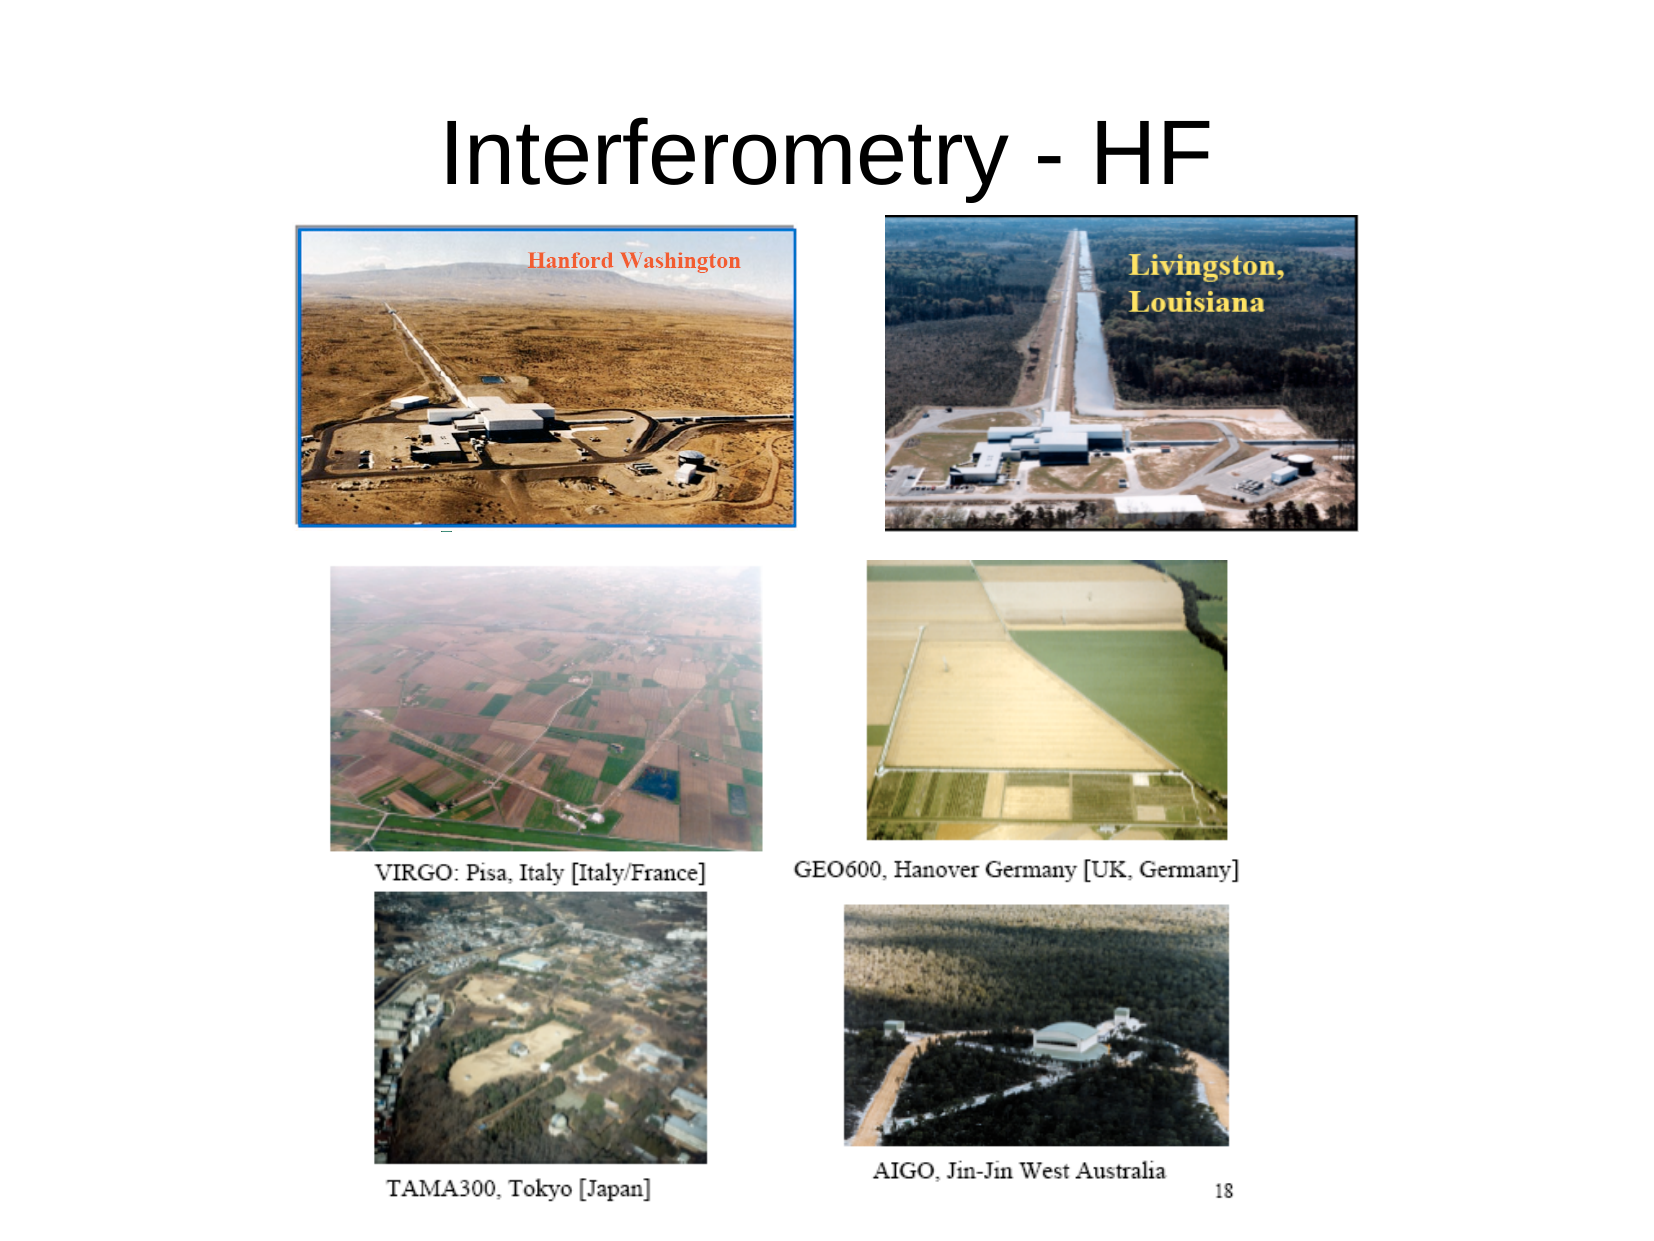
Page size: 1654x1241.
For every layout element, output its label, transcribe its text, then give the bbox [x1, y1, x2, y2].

picture [311, 560, 1244, 1211]
picture [292, 221, 798, 532]
title Interferometry - HF [82, 49, 1571, 257]
picture [885, 215, 1359, 532]
